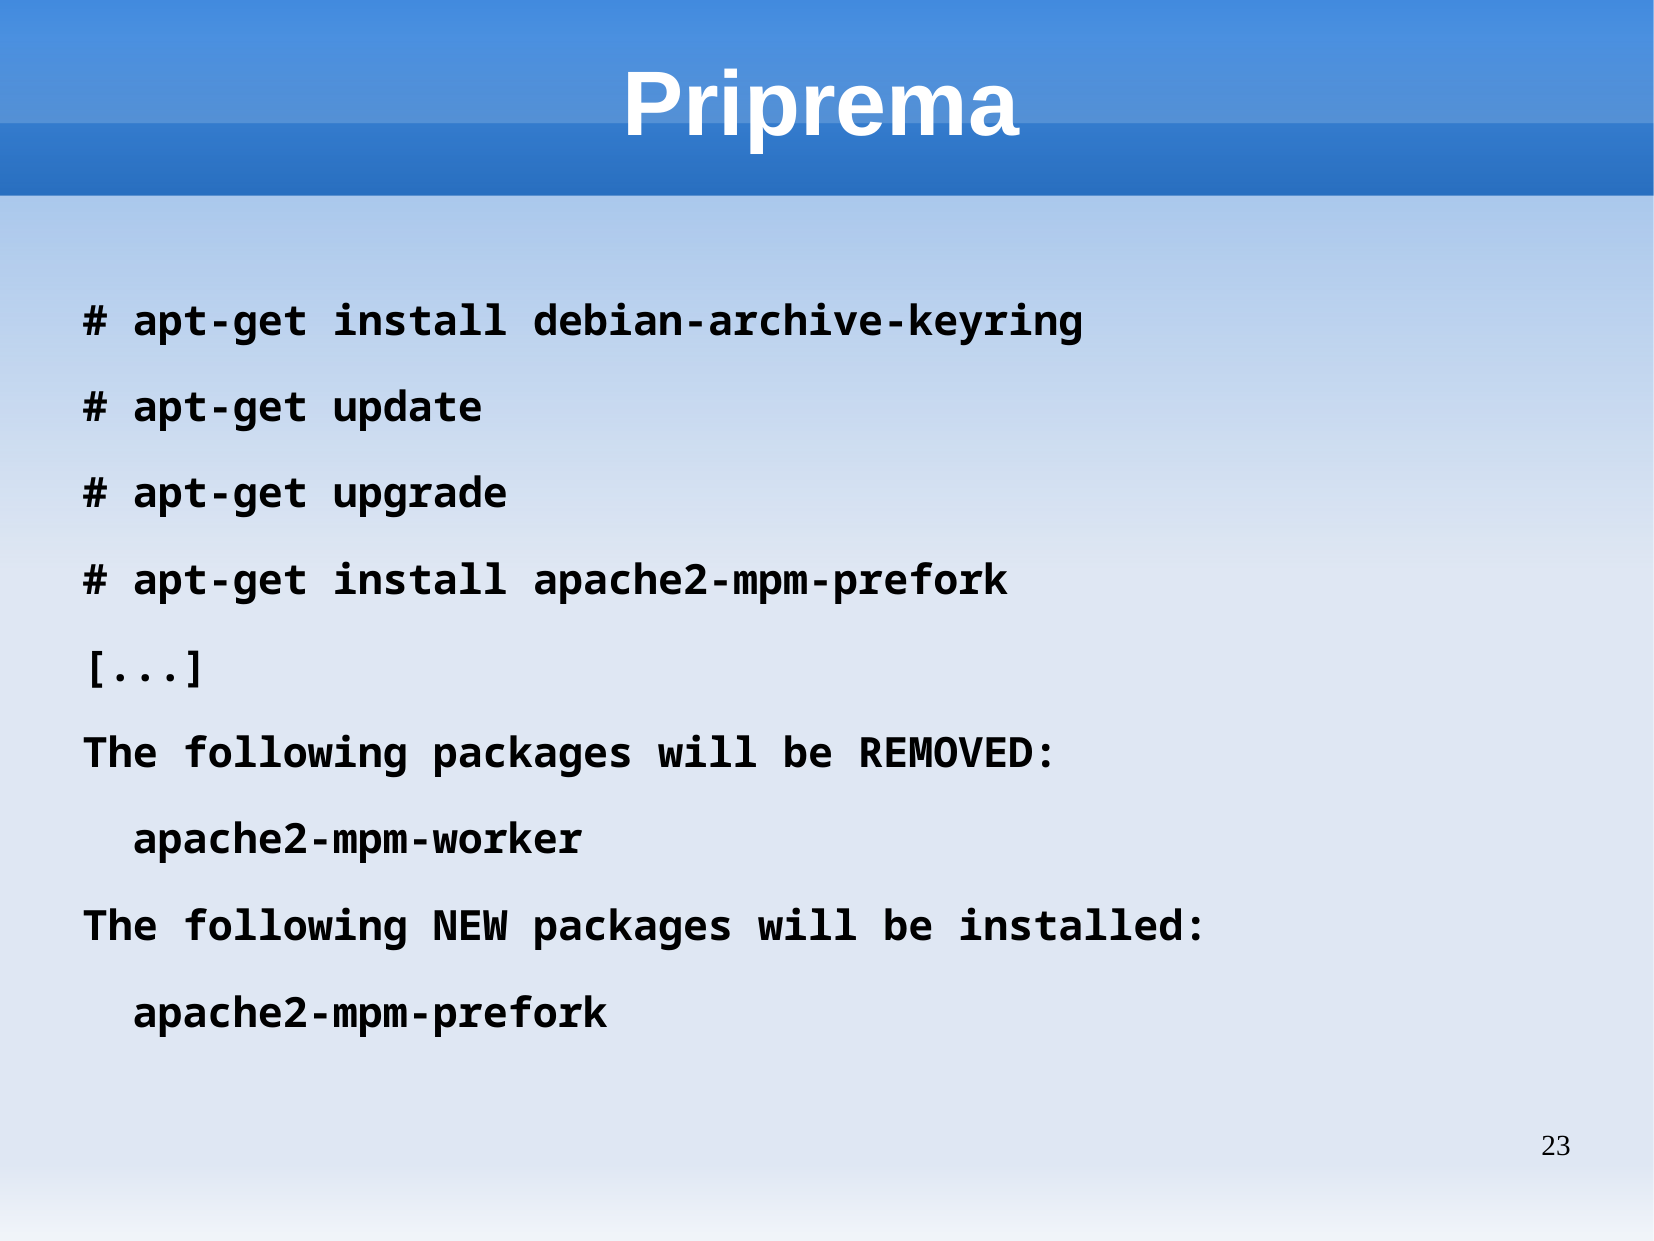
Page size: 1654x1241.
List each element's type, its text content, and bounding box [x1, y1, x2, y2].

list # apt-get install debian-archive-keyring # apt-get update # apt-get upgrade # apt-get install apache2-mpm-prefork [...] The following packages will be REMOVED: apache2-mpm-worker The following NEW packages will be installed: apache2-mpm-prefork [82, 290, 1571, 1094]
picture [0, 0, 1654, 1241]
title Priprema [76, 7, 1565, 200]
